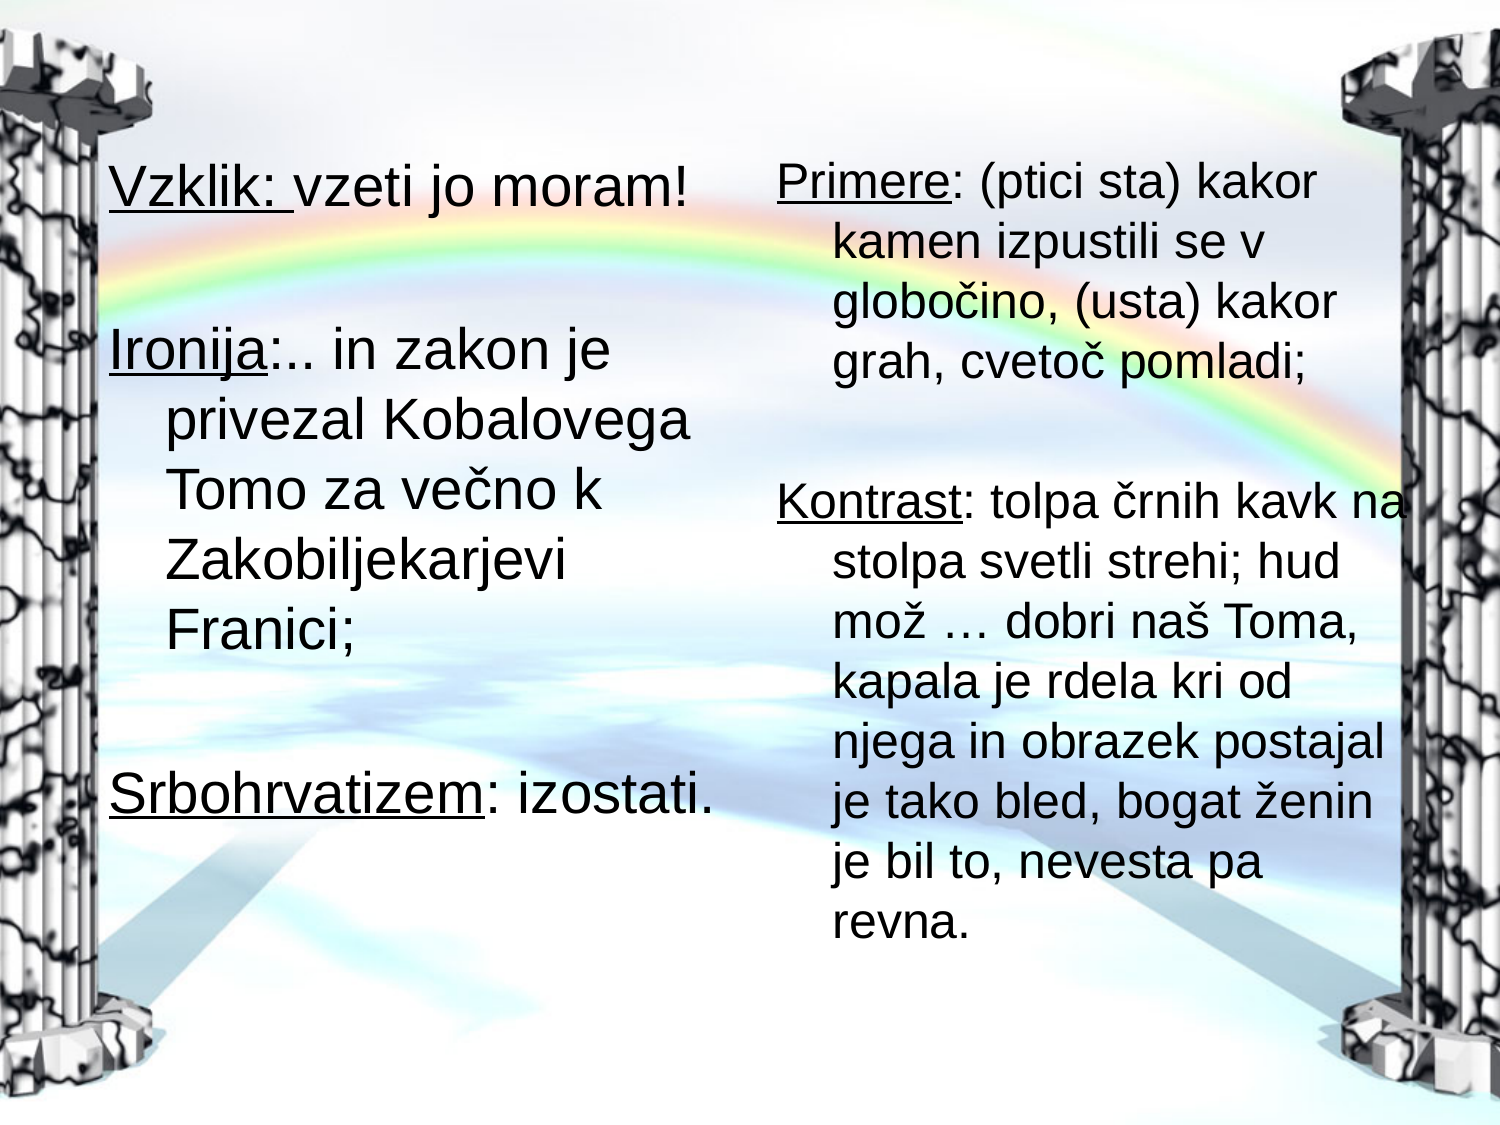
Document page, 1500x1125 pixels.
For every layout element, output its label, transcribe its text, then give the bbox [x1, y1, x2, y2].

picture [0, 0, 1500, 1125]
list Vzklik: vzeti jo moram! Ironija:.. in zakon je privezal Kobalovega Tomo za večno k Zakobiljekarjevi Franici; Srbohrvatizem: izostati. [93, 140, 757, 883]
list Primere: (ptici sta) kakor kamen izpustili se v globočino, (usta) kakor grah, cvetoč pomladi; Kontrast: tolpa črnih kavk na stolpa svetli strehi; hud mož … dobri naš Toma, kapala je rdela kri od njega in obrazek postajal je tako bled, bogat ženin je bil to, nevesta pa revna. [761, 140, 1425, 997]
